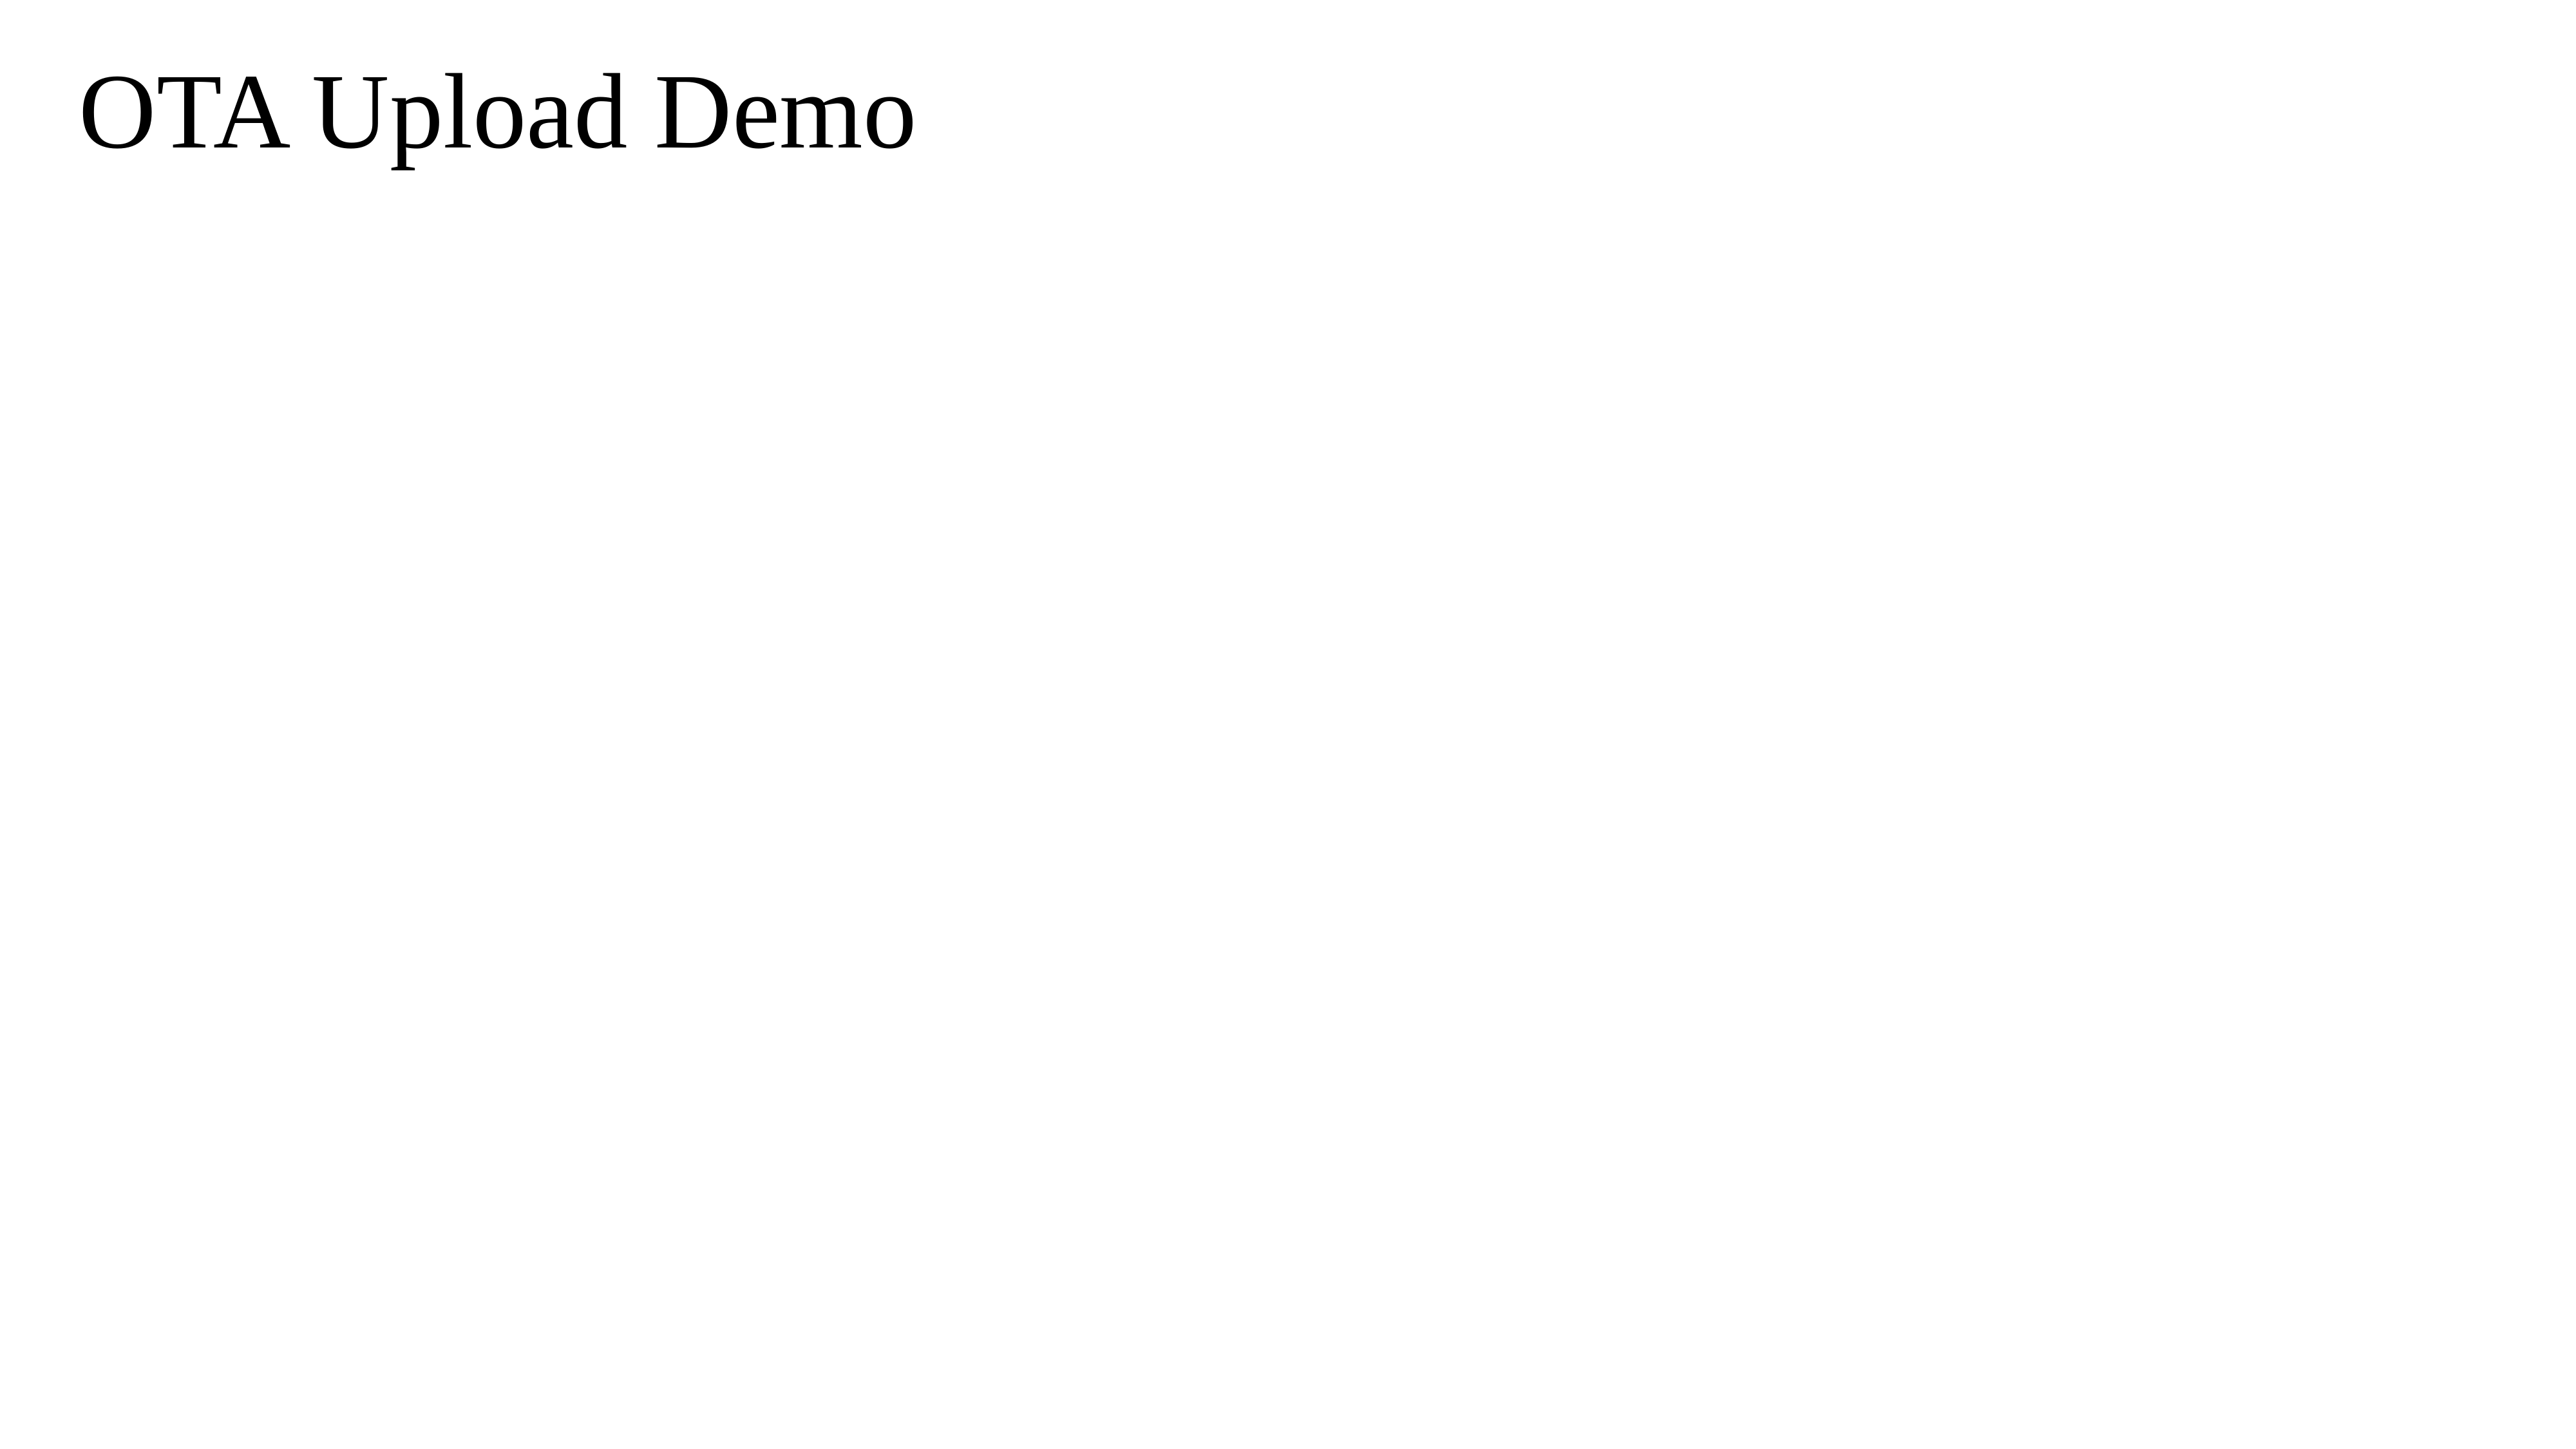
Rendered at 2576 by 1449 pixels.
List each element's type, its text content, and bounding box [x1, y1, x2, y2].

title OTA Upload Demo [73, 17, 2503, 192]
